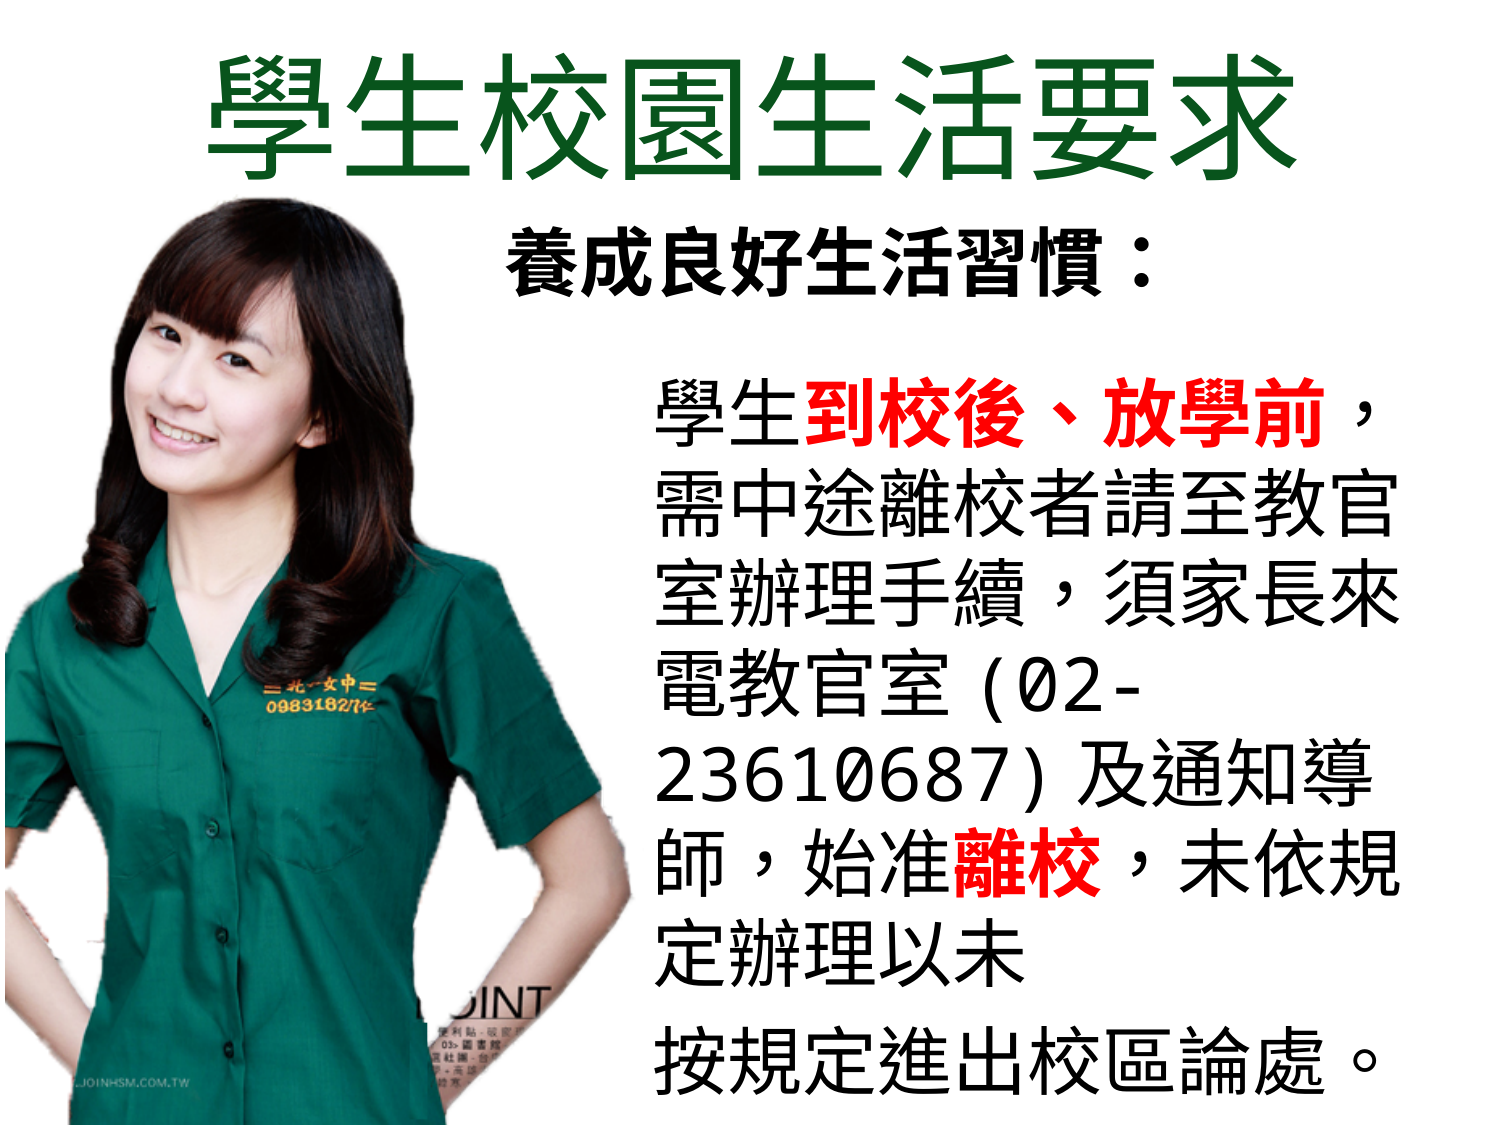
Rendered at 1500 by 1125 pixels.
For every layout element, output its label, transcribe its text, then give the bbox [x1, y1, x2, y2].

text_box 學生校園生活要求 [76, 20, 1427, 208]
text_box 養成良好生活習慣： 學生到校後、放學前，需中途離校者請至教官室辦理手續，須家長來電教官室(02-23610687)及通知導師，始准離校，未依規定辦理以未按規定進出校區論處。 [644, 208, 1459, 1118]
picture [5, 194, 644, 1125]
